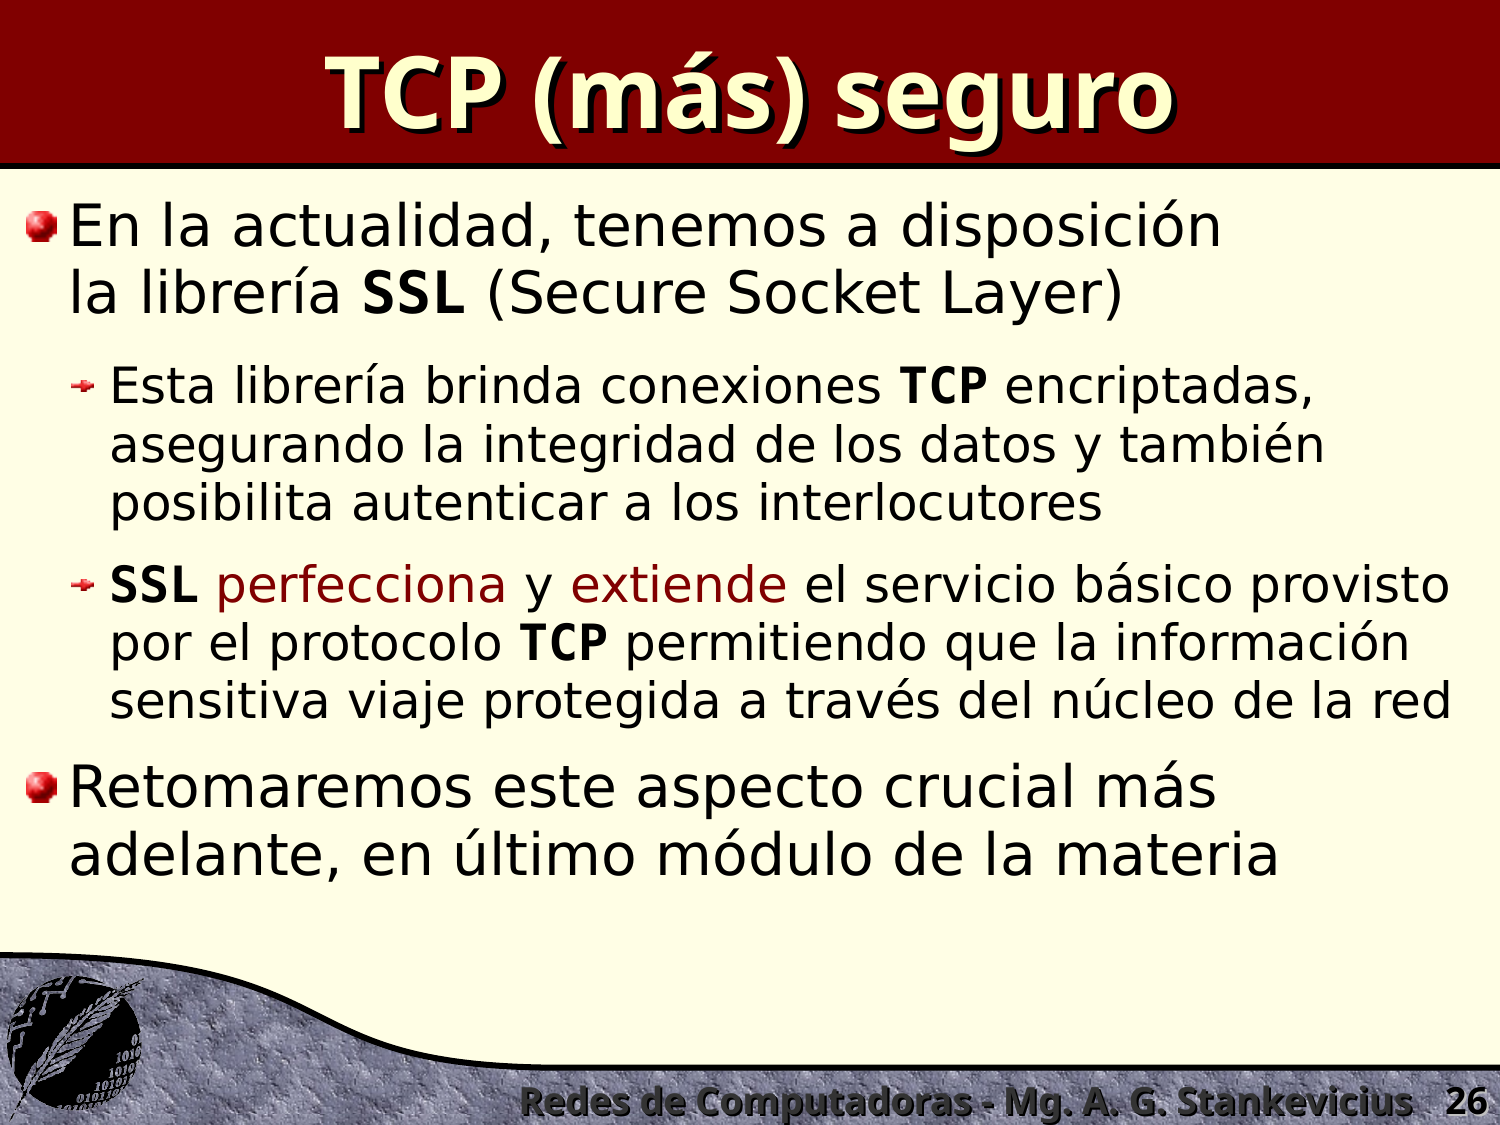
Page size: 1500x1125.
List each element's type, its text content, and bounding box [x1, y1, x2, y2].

picture [790, 1100, 795, 1110]
picture [1047, 1100, 1054, 1110]
list En la actualidad, tenemos a disposición la librería SSL (Secure Socket Layer) Esta librería brinda conexiones TCP encriptadas, asegurando la integridad de los datos y también posibilita autenticar a los interlocutores SSL perfecciona y extiende el servicio básico provisto por el protocolo TCP permitiendo que la información sensitiva viaje protegida a través del núcleo de la red Retomaremos este aspecto crucial más adelante, en último módulo de la materia [11, 192, 1486, 890]
picture [0, 959, 1500, 1125]
title TCP (más) seguro [15, 5, 1485, 160]
